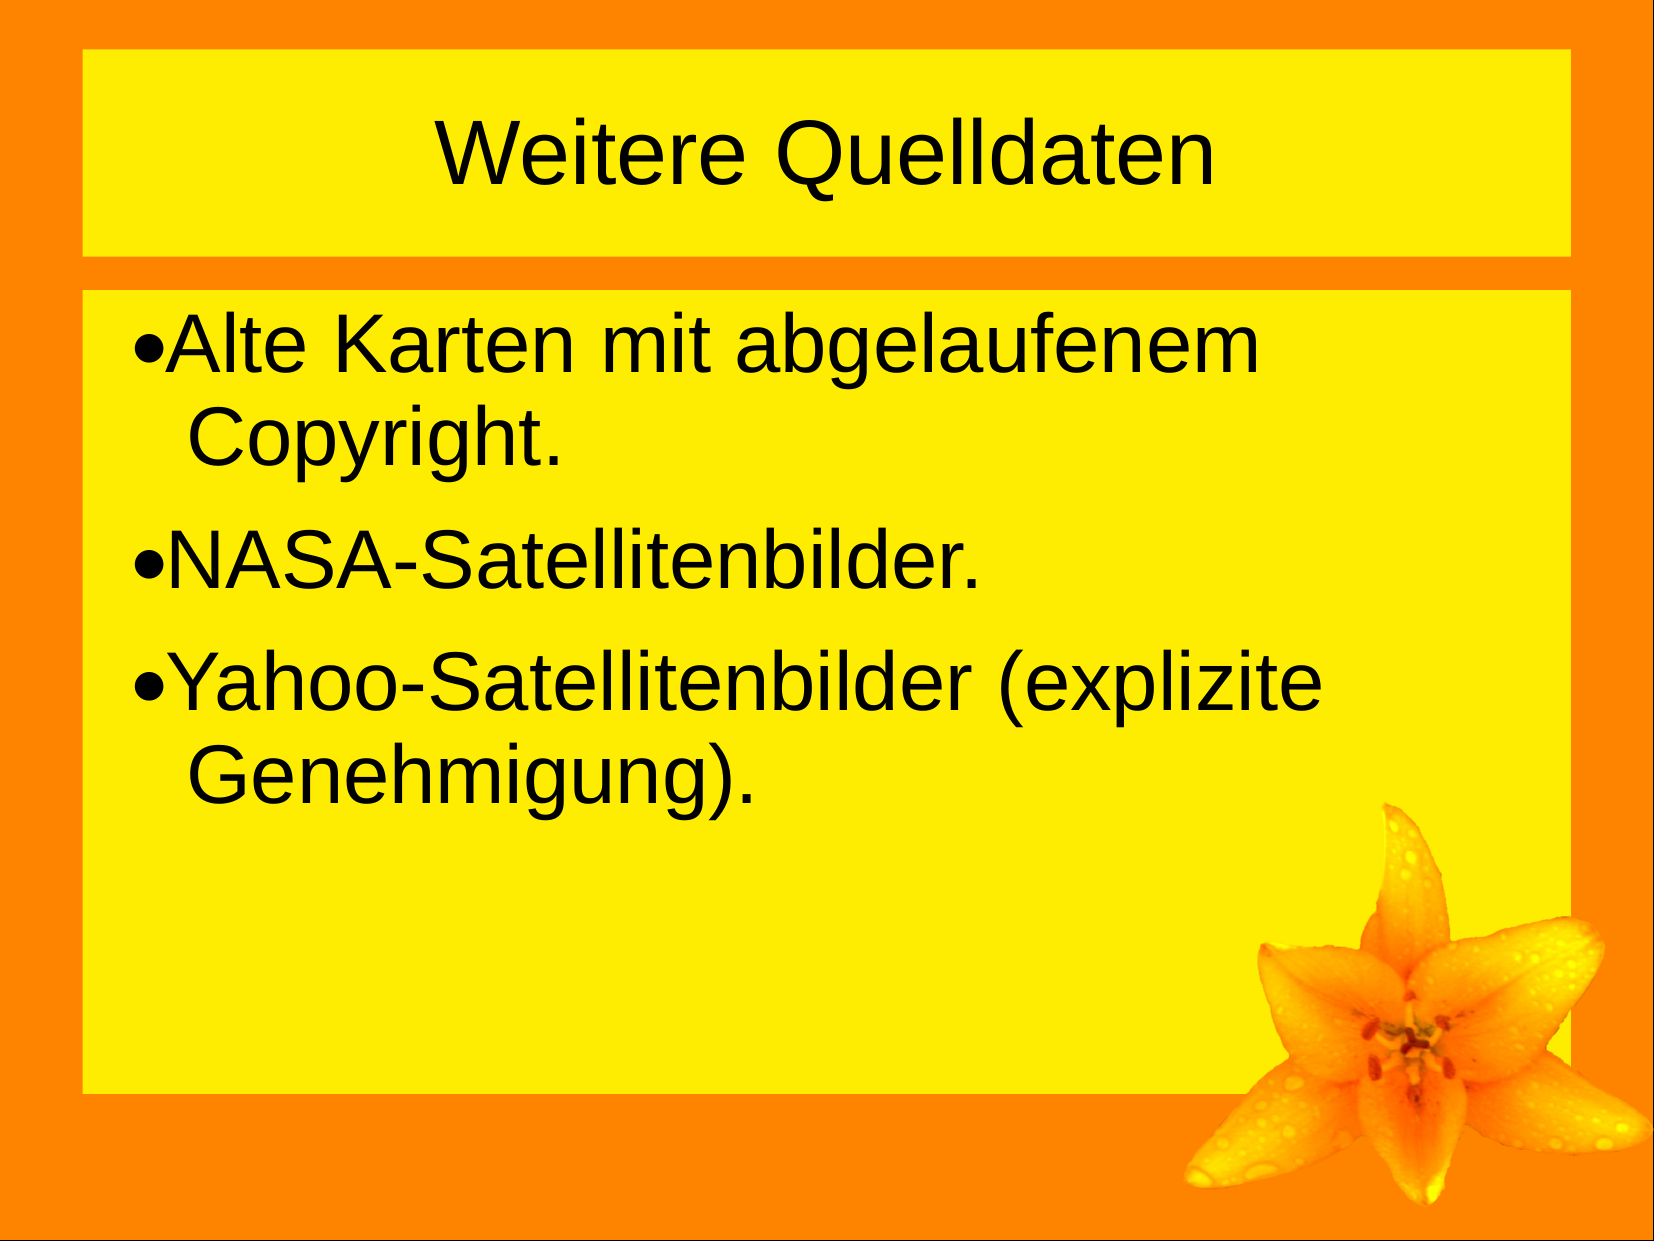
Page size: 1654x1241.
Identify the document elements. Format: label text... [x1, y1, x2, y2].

text_box Weitere Quelldaten [82, 49, 1571, 257]
text_box Alte Karten mit abgelaufenem Copyright. NASA-Satellitenbilder. Yahoo-Satellitenbilder (explizite Genehmigung). [82, 290, 1571, 1094]
picture [1181, 767, 1654, 1241]
text_box [0, 0, 1654, 1241]
